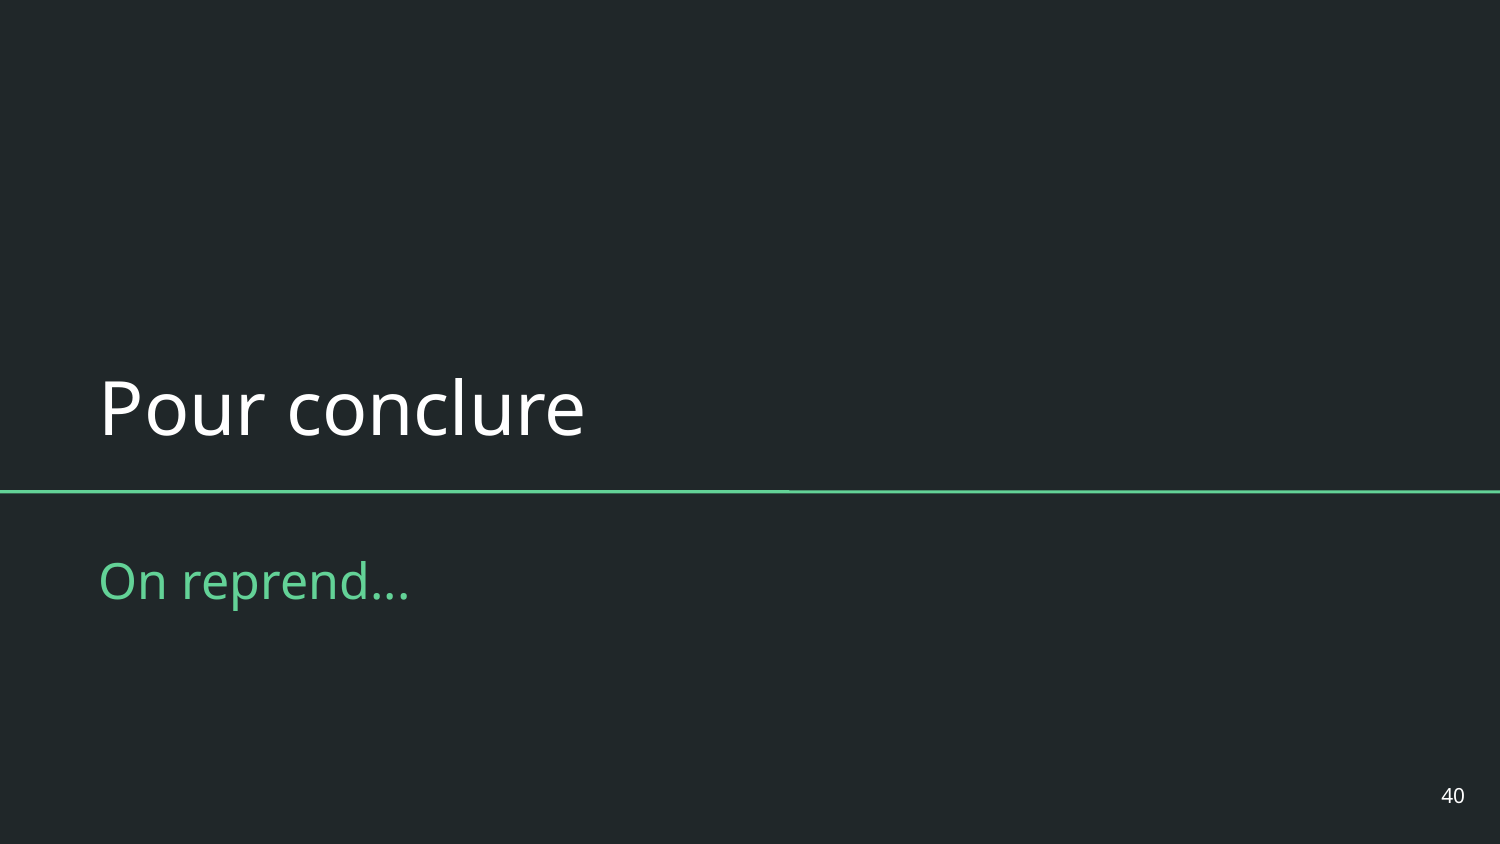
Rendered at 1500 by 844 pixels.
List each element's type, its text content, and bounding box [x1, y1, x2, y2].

slide_number <numéro> [1389, 764, 1480, 830]
title Pour conclure [83, 337, 1417, 466]
text_box On reprend... [83, 525, 1388, 625]
